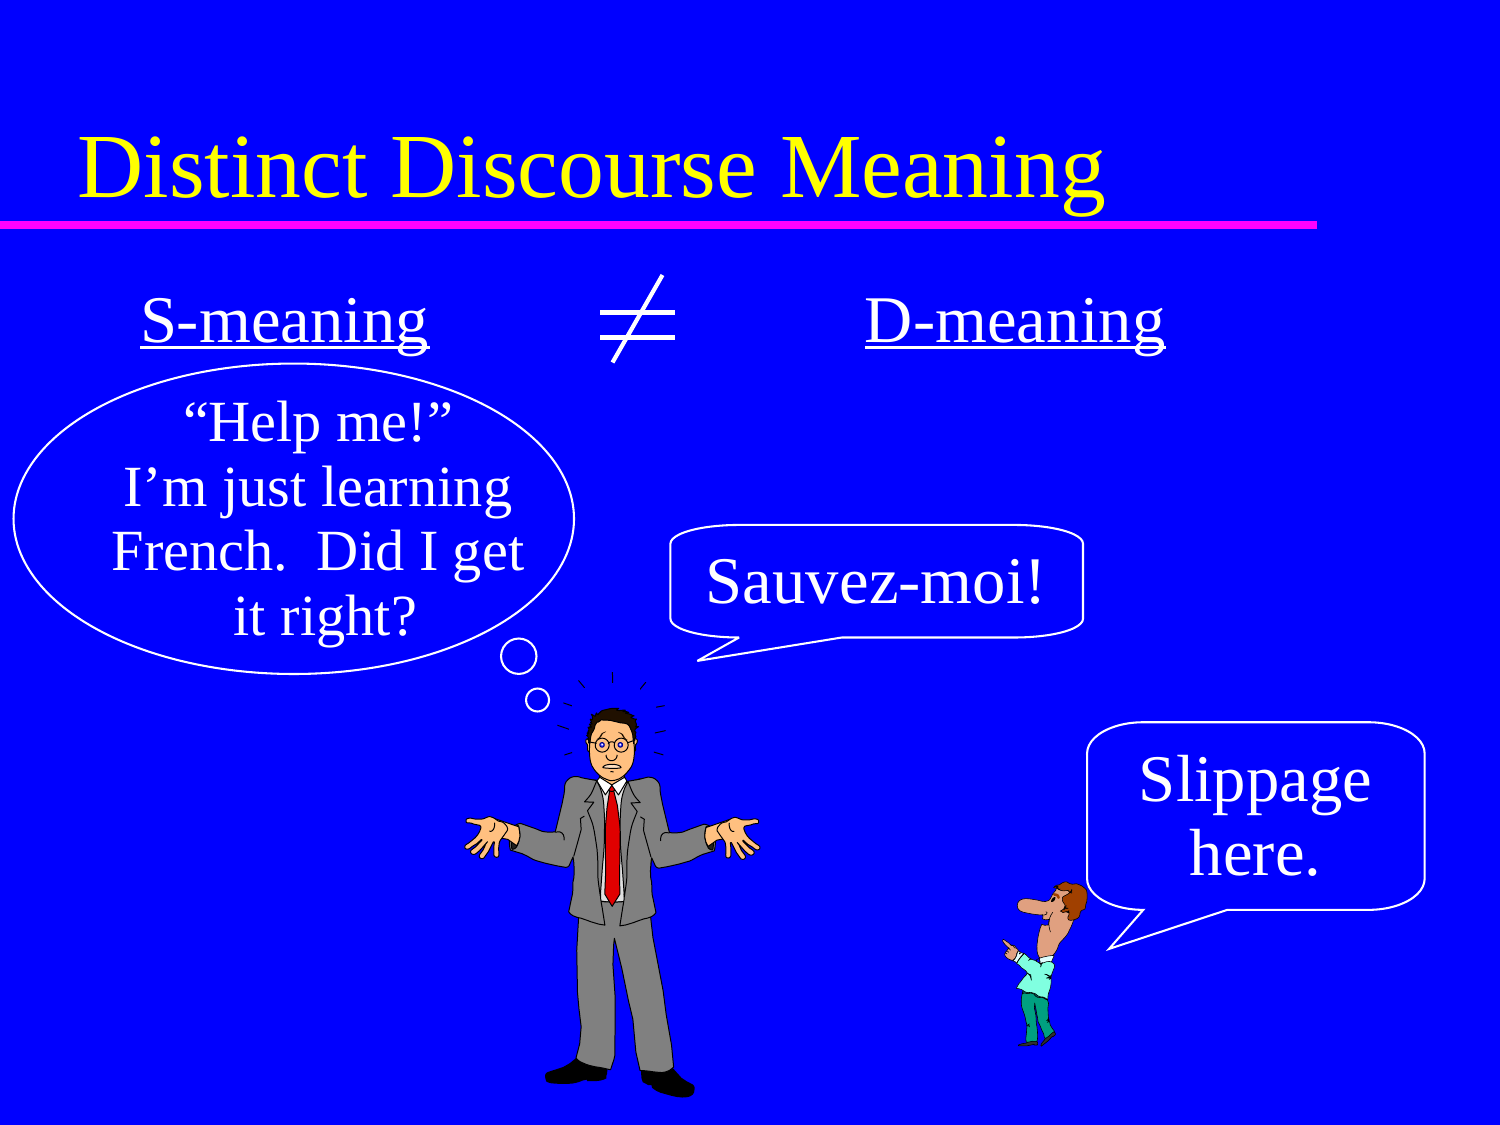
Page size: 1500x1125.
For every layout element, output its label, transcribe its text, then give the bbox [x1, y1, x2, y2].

text_box Slippage here. [1087, 722, 1425, 949]
chart [1001, 881, 1089, 1047]
text_box “Help me!” I’m just learning French. Did I get it right? [13, 365, 575, 674]
text_box S-meaning [124, 274, 513, 365]
text_box Sauvez-moi! [670, 524, 1084, 661]
title Distinct Discourse Meaning [62, 43, 1338, 225]
text_box D-meaning [849, 274, 1225, 365]
chart [463, 671, 763, 1098]
